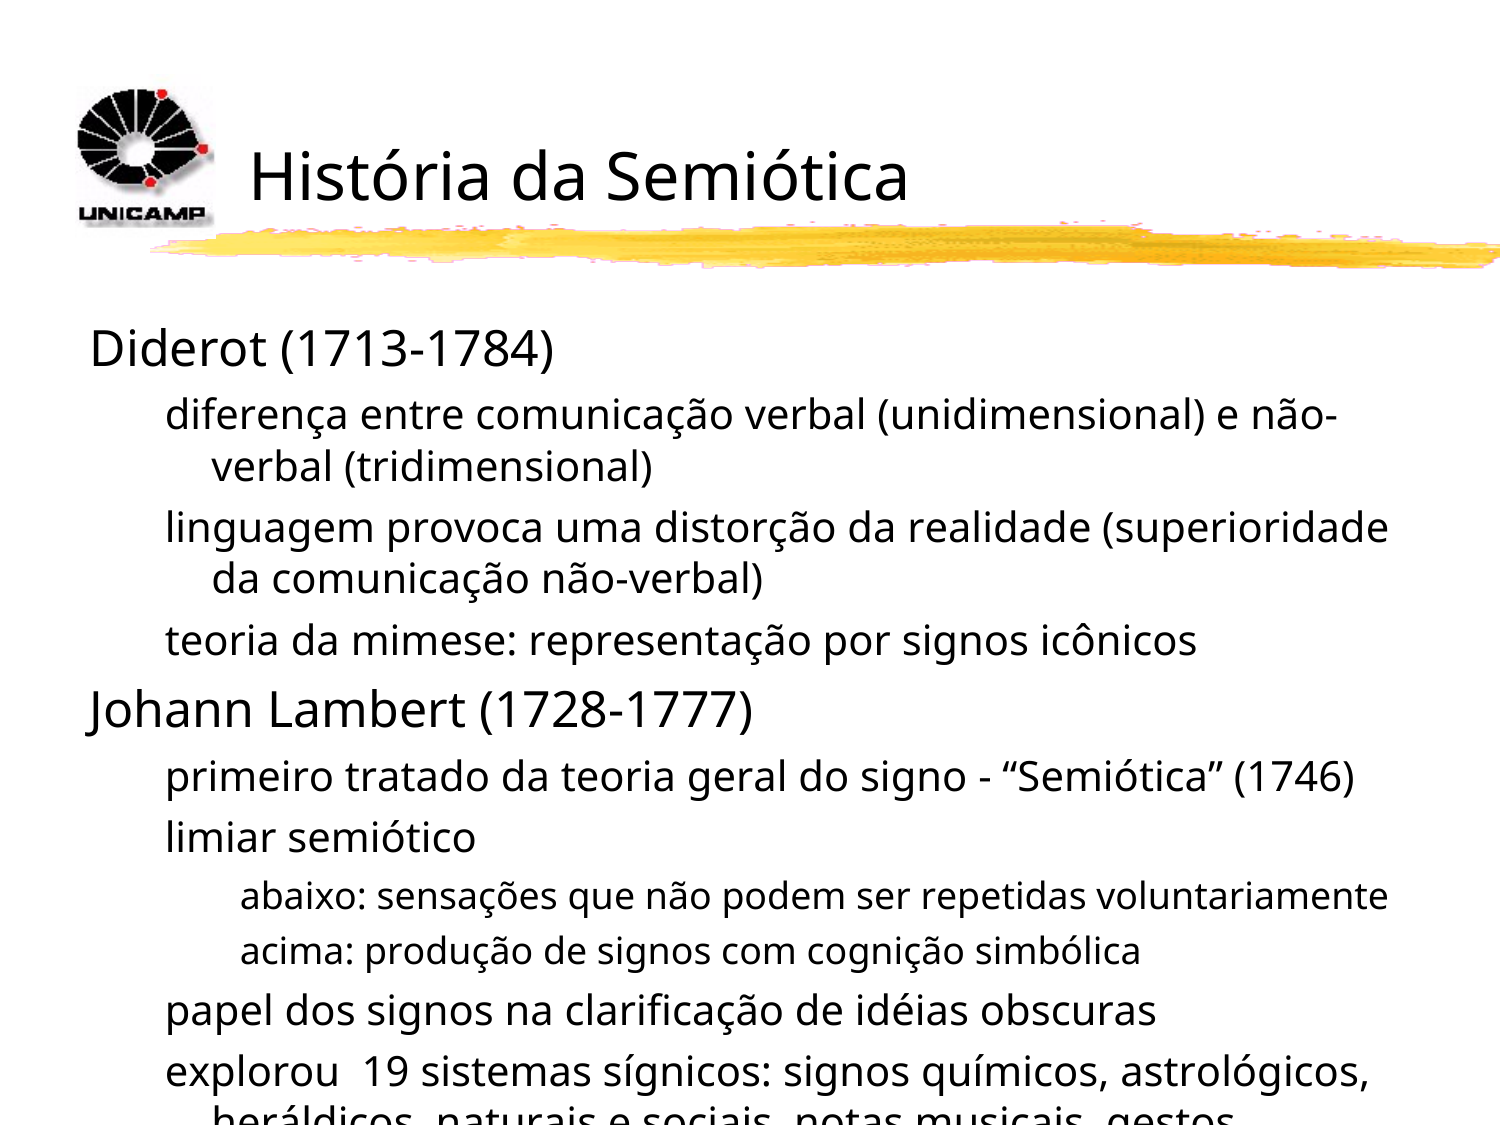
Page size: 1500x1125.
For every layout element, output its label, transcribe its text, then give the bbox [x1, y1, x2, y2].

picture [75, 74, 1500, 279]
list Diderot (1713-1784) diferença entre comunicação verbal (unidimensional) e não-verbal (tridimensional) linguagem provoca uma distorção da realidade (superioridade da comunicação não-verbal) teoria da mimese: representação por signos icônicos Johann Lambert (1728-1777) primeiro tratado da teoria geral do signo - “Semiótica” (1746) limiar semiótico abaixo: sensações que não podem ser repetidas voluntariamente acima: produção de signos com cognição simbólica papel dos signos na clarificação de idéias obscuras explorou 19 sistemas sígnicos: signos químicos, astrológicos, heráldicos, naturais e sociais, notas musicais, gestos, hieroglifos [74, 309, 1417, 1125]
title História da Semiótica [233, 37, 1434, 225]
